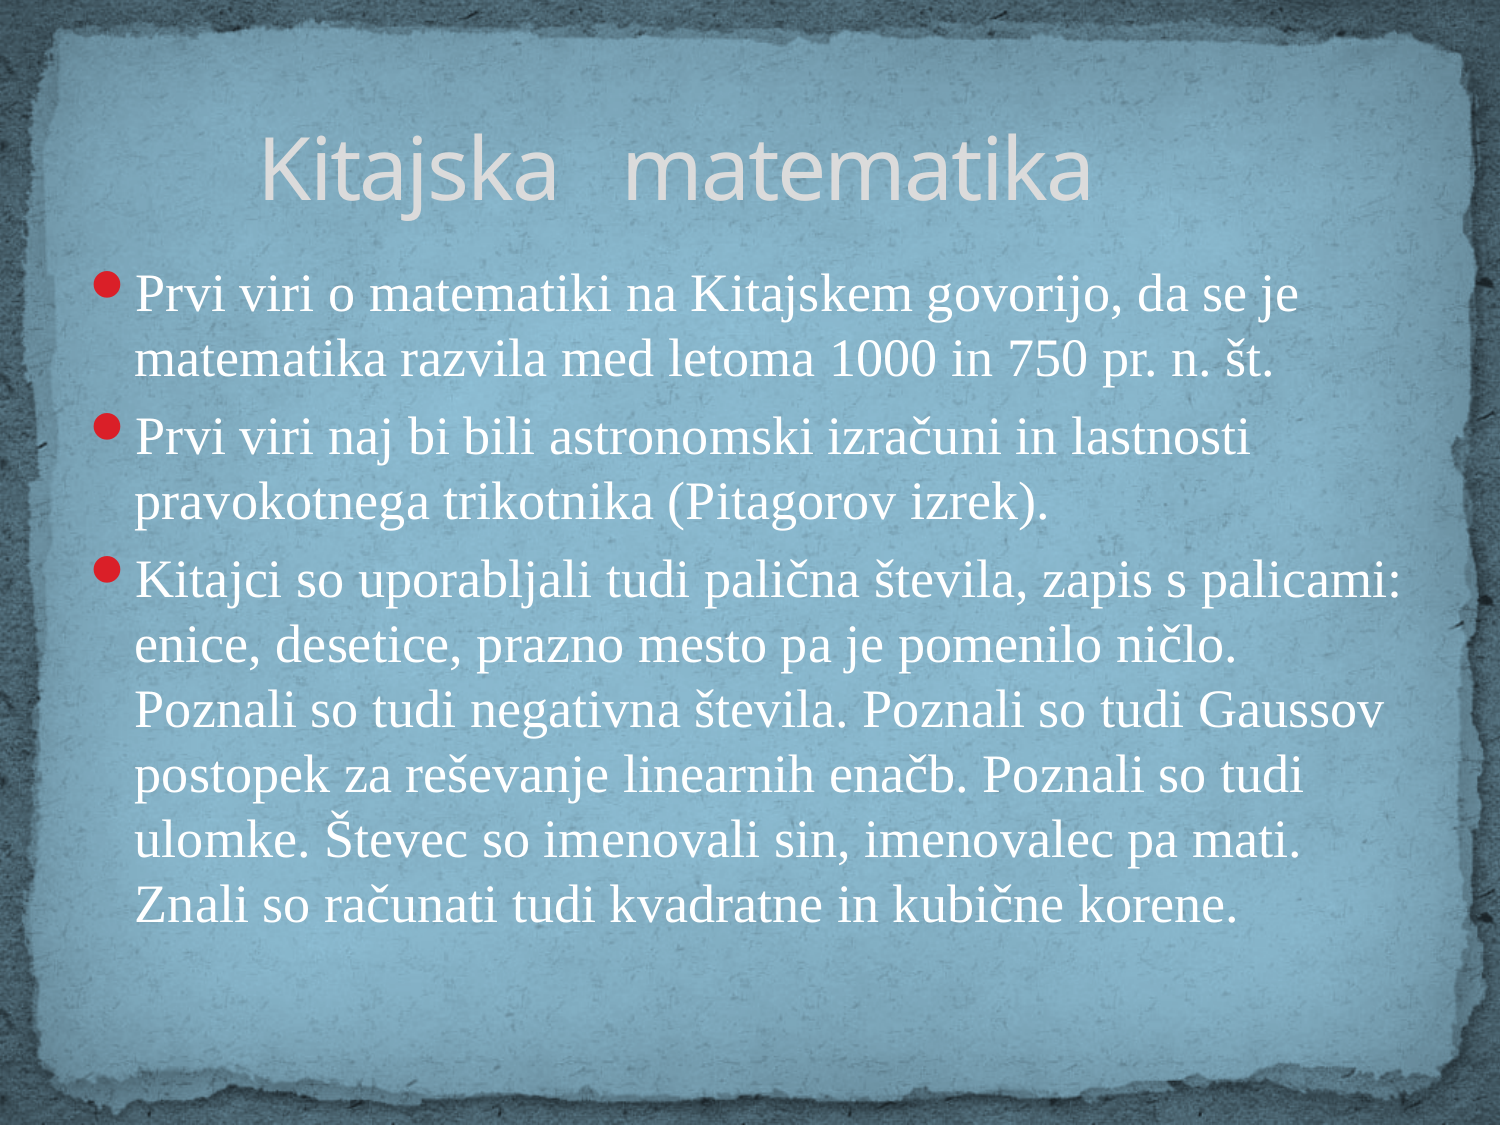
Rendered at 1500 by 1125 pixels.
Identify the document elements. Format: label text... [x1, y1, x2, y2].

picture [0, 0, 1500, 1125]
list Prvi viri o matematiki na Kitajskem govorijo, da se je matematika razvila med letoma 1000 in 750 pr. n. št. Prvi viri naj bi bili astronomski izračuni in lastnosti pravokotnega trikotnika (Pitagorov izrek). Kitajci so uporabljali tudi palična števila, zapis s palicami: enice, desetice, prazno mesto pa je pomenilo ničlo. Poznali so tudi negativna števila. Poznali so tudi Gaussov postopek za reševanje linearnih enačb. Poznali so tudi ulomke. Števec so imenovali sin, imenovalec pa mati. Znali so računati tudi kvadratne in kubične korene. [75, 249, 1425, 1000]
title Kitajska matematika [75, 24, 1425, 225]
